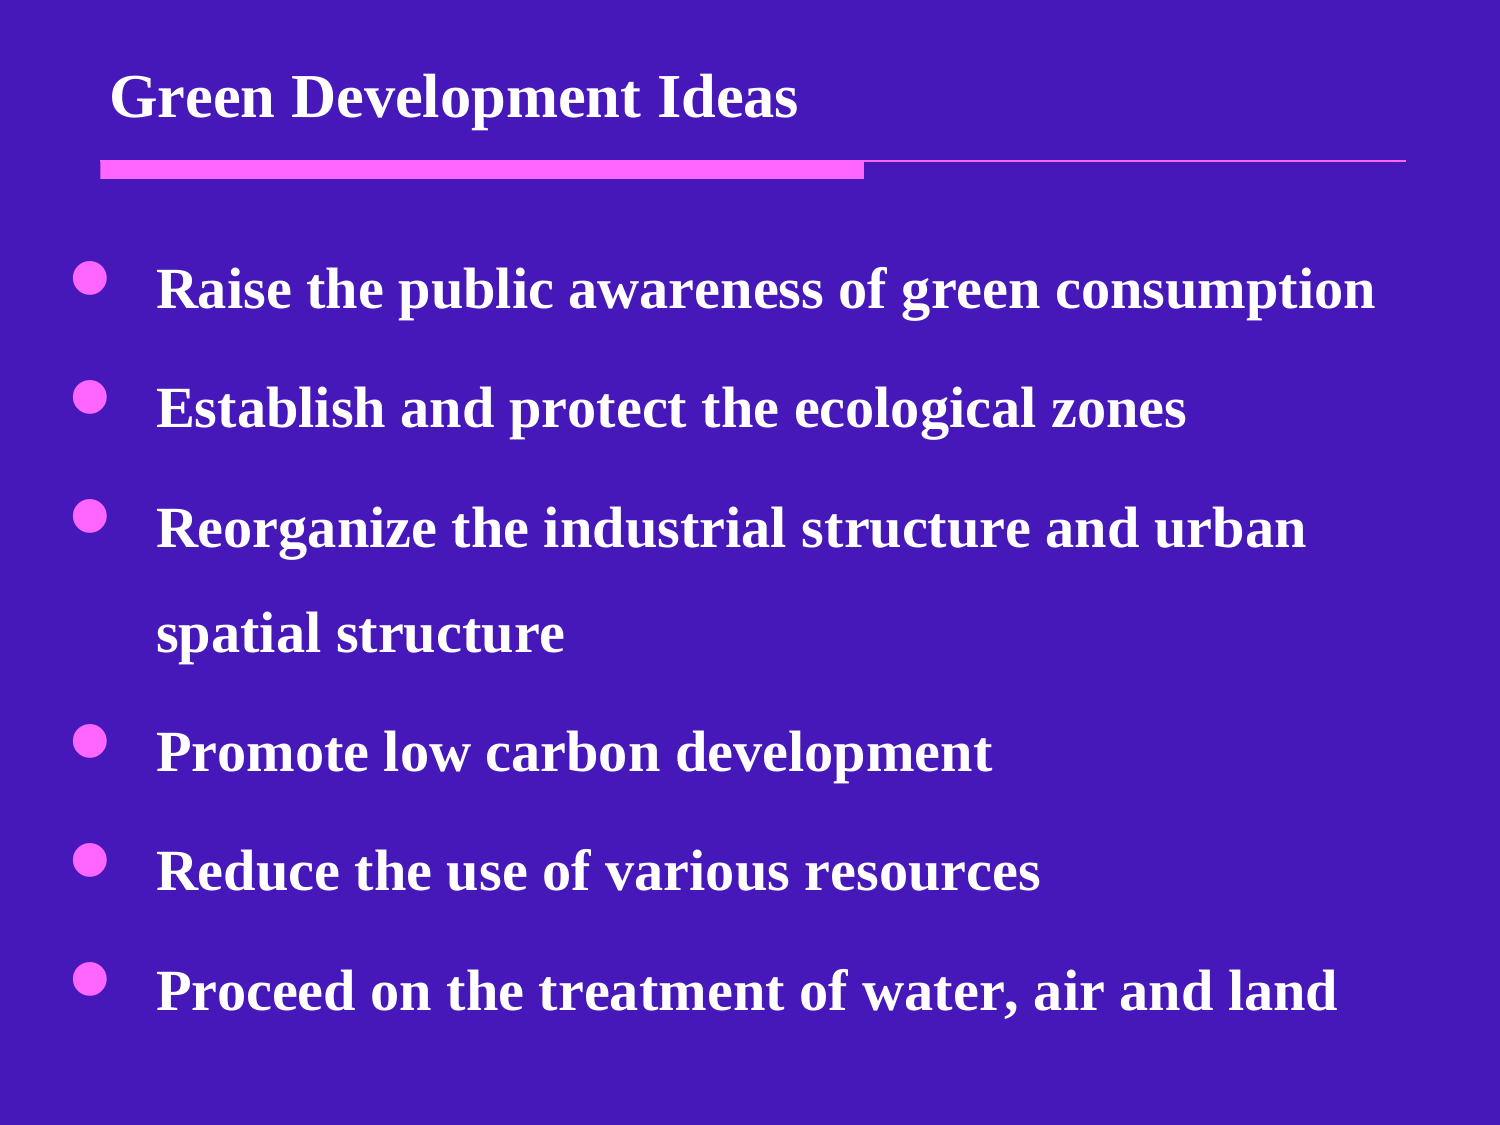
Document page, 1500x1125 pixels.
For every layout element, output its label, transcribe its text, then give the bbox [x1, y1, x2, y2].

list Raise the public awareness of green consumption Establish and protect the ecological zones Reorganize the industrial structure and urban spatial structure Promote low carbon development Reduce the use of various resources Proceed on the treatment of water, air and land [53, 207, 1465, 1071]
title Green Development Ideas [94, 49, 1407, 138]
